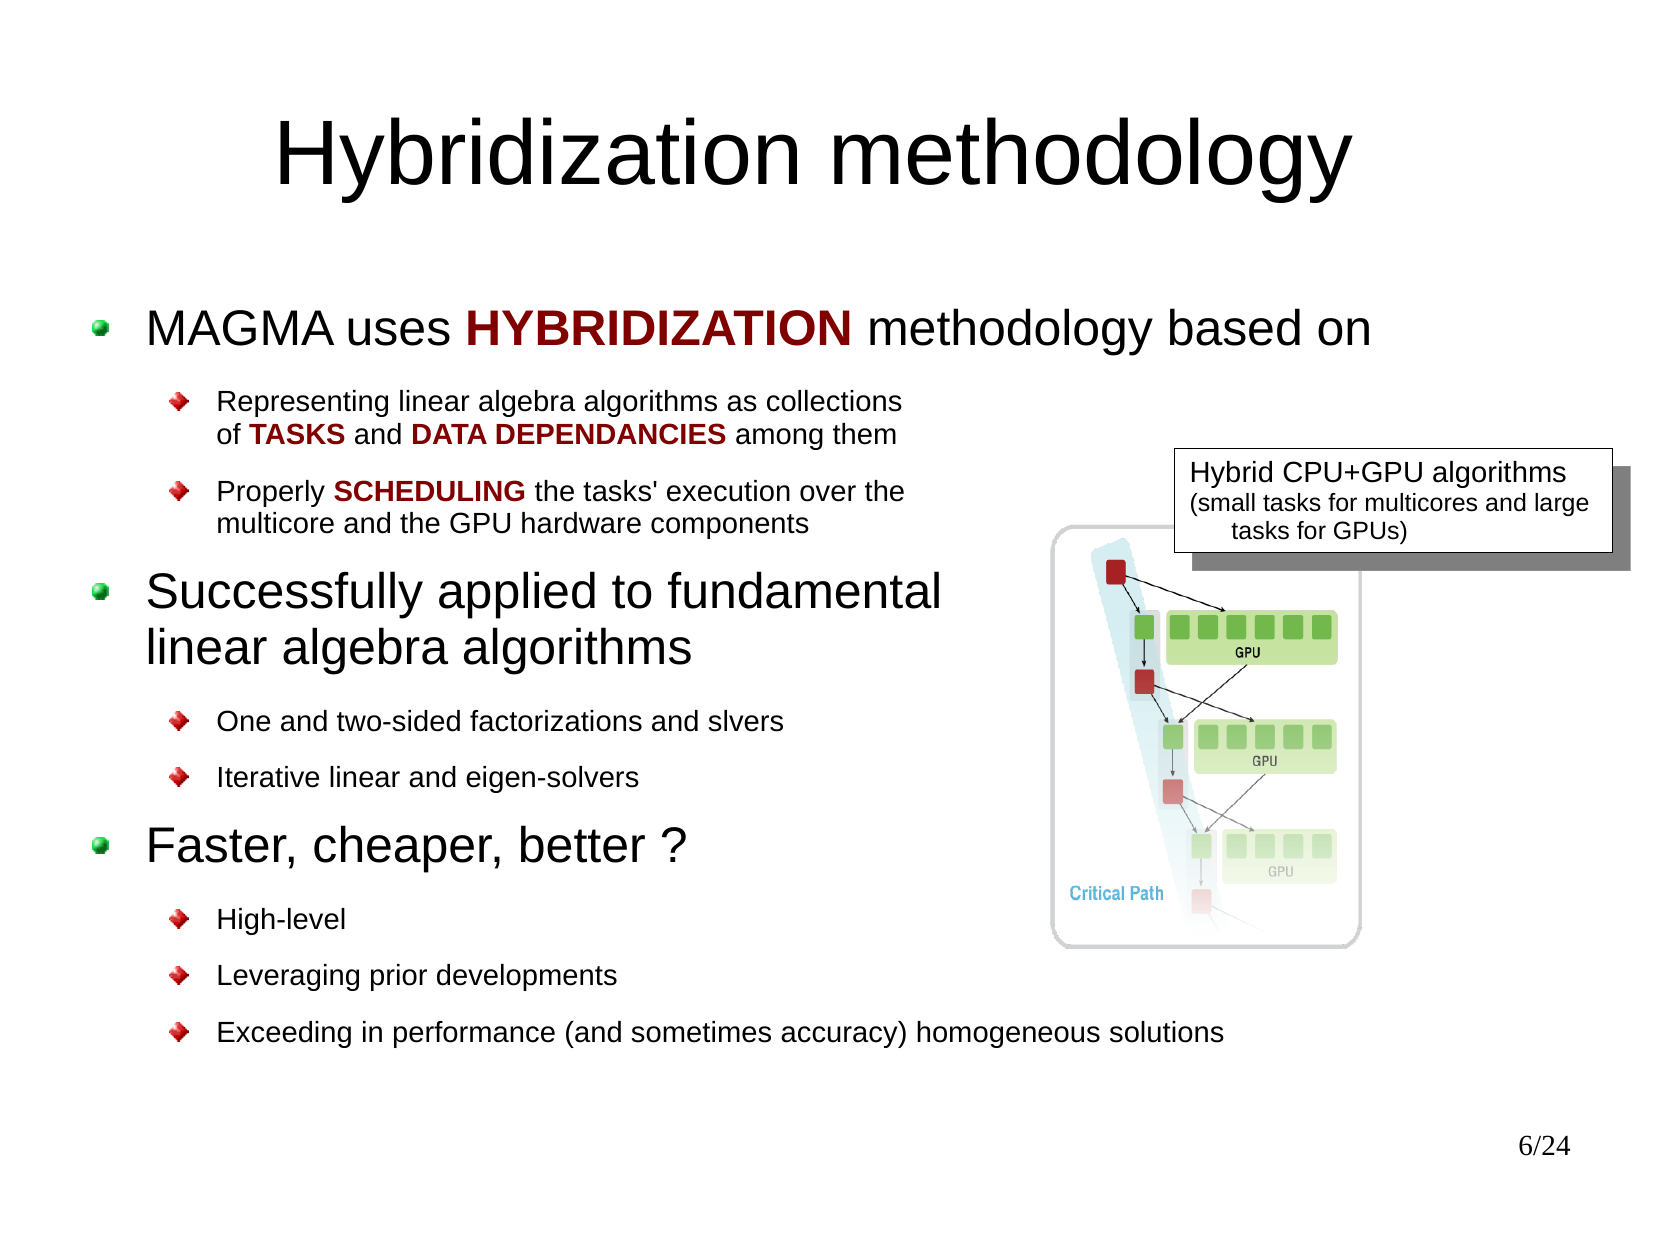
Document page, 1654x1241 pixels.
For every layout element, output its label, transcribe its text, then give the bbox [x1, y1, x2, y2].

title Hybridization methodology [82, 56, 1571, 250]
list MAGMA uses HYBRIDIZATION methodology based on Representing linear algebra algorithms as collections of TASKS and DATA DEPENDANCIES among them Properly SCHEDULING the tasks' execution over the multicore and the GPU hardware components Successfully applied to fundamental linear algebra algorithms One and two-sided factorizations and slvers Iterative linear and eigen-solvers Faster, cheaper, better ? High-level Leveraging prior developments Exceeding in performance (and sometimes accuracy) homogeneous solutions [75, 300, 1605, 1049]
text_box Hybrid CPU+GPU algorithms (small tasks for multicores and large tasks for GPUs) [1174, 448, 1612, 552]
picture [1050, 524, 1362, 949]
